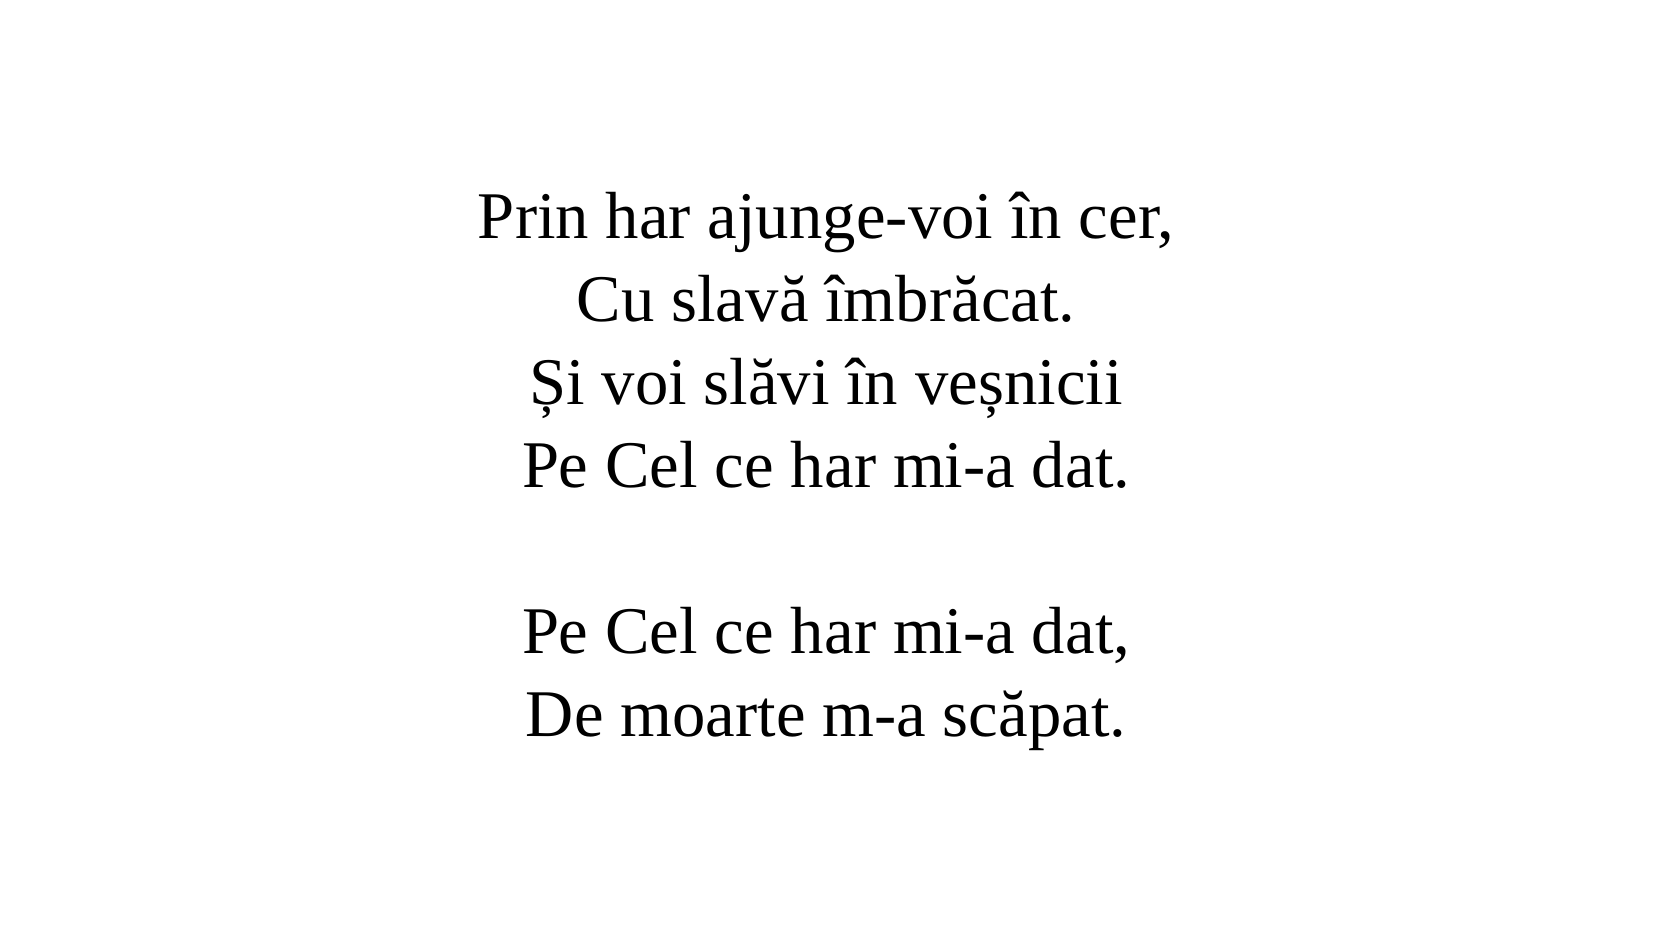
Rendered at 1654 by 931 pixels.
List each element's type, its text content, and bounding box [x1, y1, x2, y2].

subtitle Prin har ajunge-voi în cer, Cu slavă îmbrăcat. Și voi slăvi în veșnicii Pe Cel ce har mi-a dat. Pe Cel ce har mi-a dat, De moarte m-a scăpat. [300, 150, 1354, 781]
